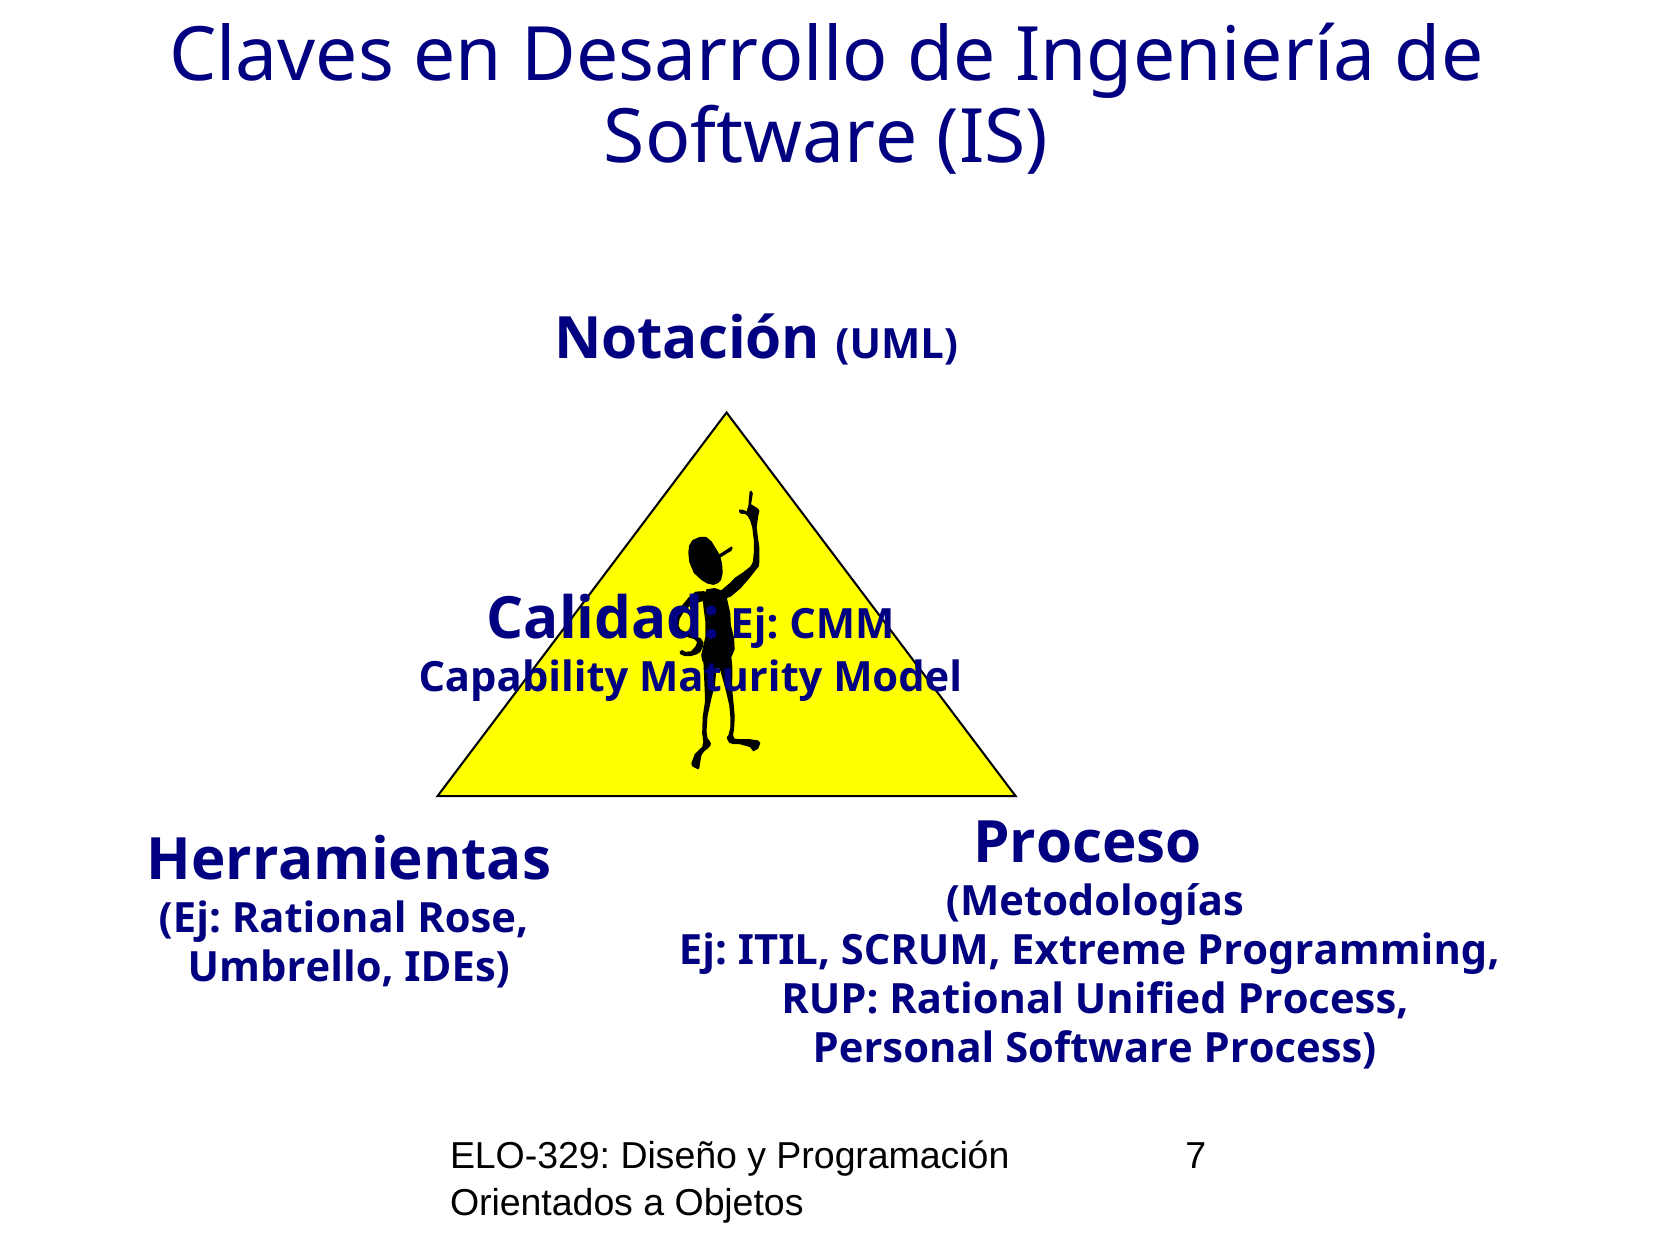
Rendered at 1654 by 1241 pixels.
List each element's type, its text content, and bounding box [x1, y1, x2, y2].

text_box [437, 709, 1016, 797]
text_box Notación (UML)‏ [539, 295, 974, 381]
text_box Proceso (Metodologías Ej: ITIL, SCRUM, Extreme Programming, RUP: Rational Unified Process, Personal Software Process)‏ [663, 798, 1526, 1080]
text_box [604, 412, 850, 575]
text_box Calidad: Ej: CMM Capability Maturity Model [403, 575, 978, 709]
title Claves en Desarrollo de Ingeniería de Software (IS) [82, 43, 1571, 144]
text_box Herramientas (Ej: Rational Rose, Umbrello, IDEs)‏ [131, 815, 567, 999]
